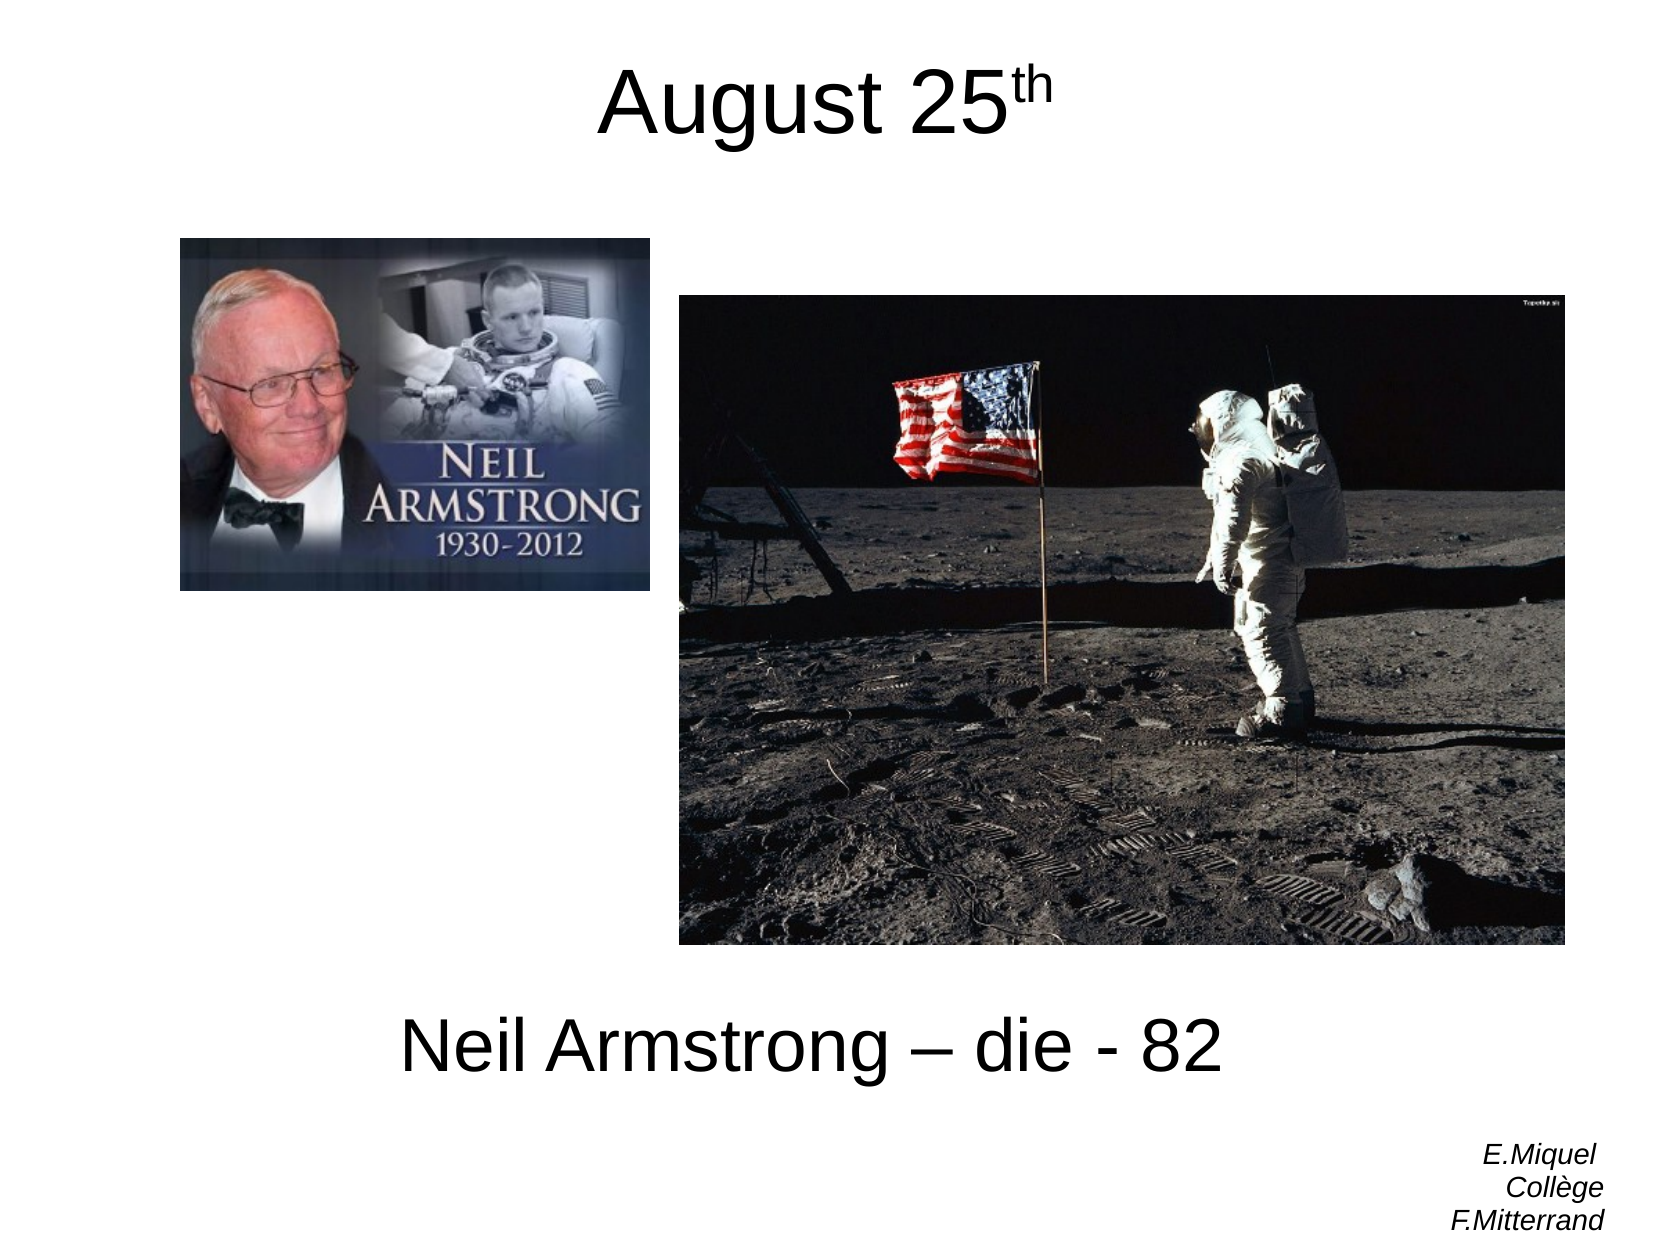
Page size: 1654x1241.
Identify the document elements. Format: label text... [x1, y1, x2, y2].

picture [180, 238, 650, 591]
text_box Neil Armstrong – die - 82 [295, 1003, 1329, 1088]
picture [679, 295, 1565, 945]
title August 25th [82, 48, 1571, 258]
text_box E.Miquel Collège F.Mitterrand [1328, 1130, 1620, 1211]
